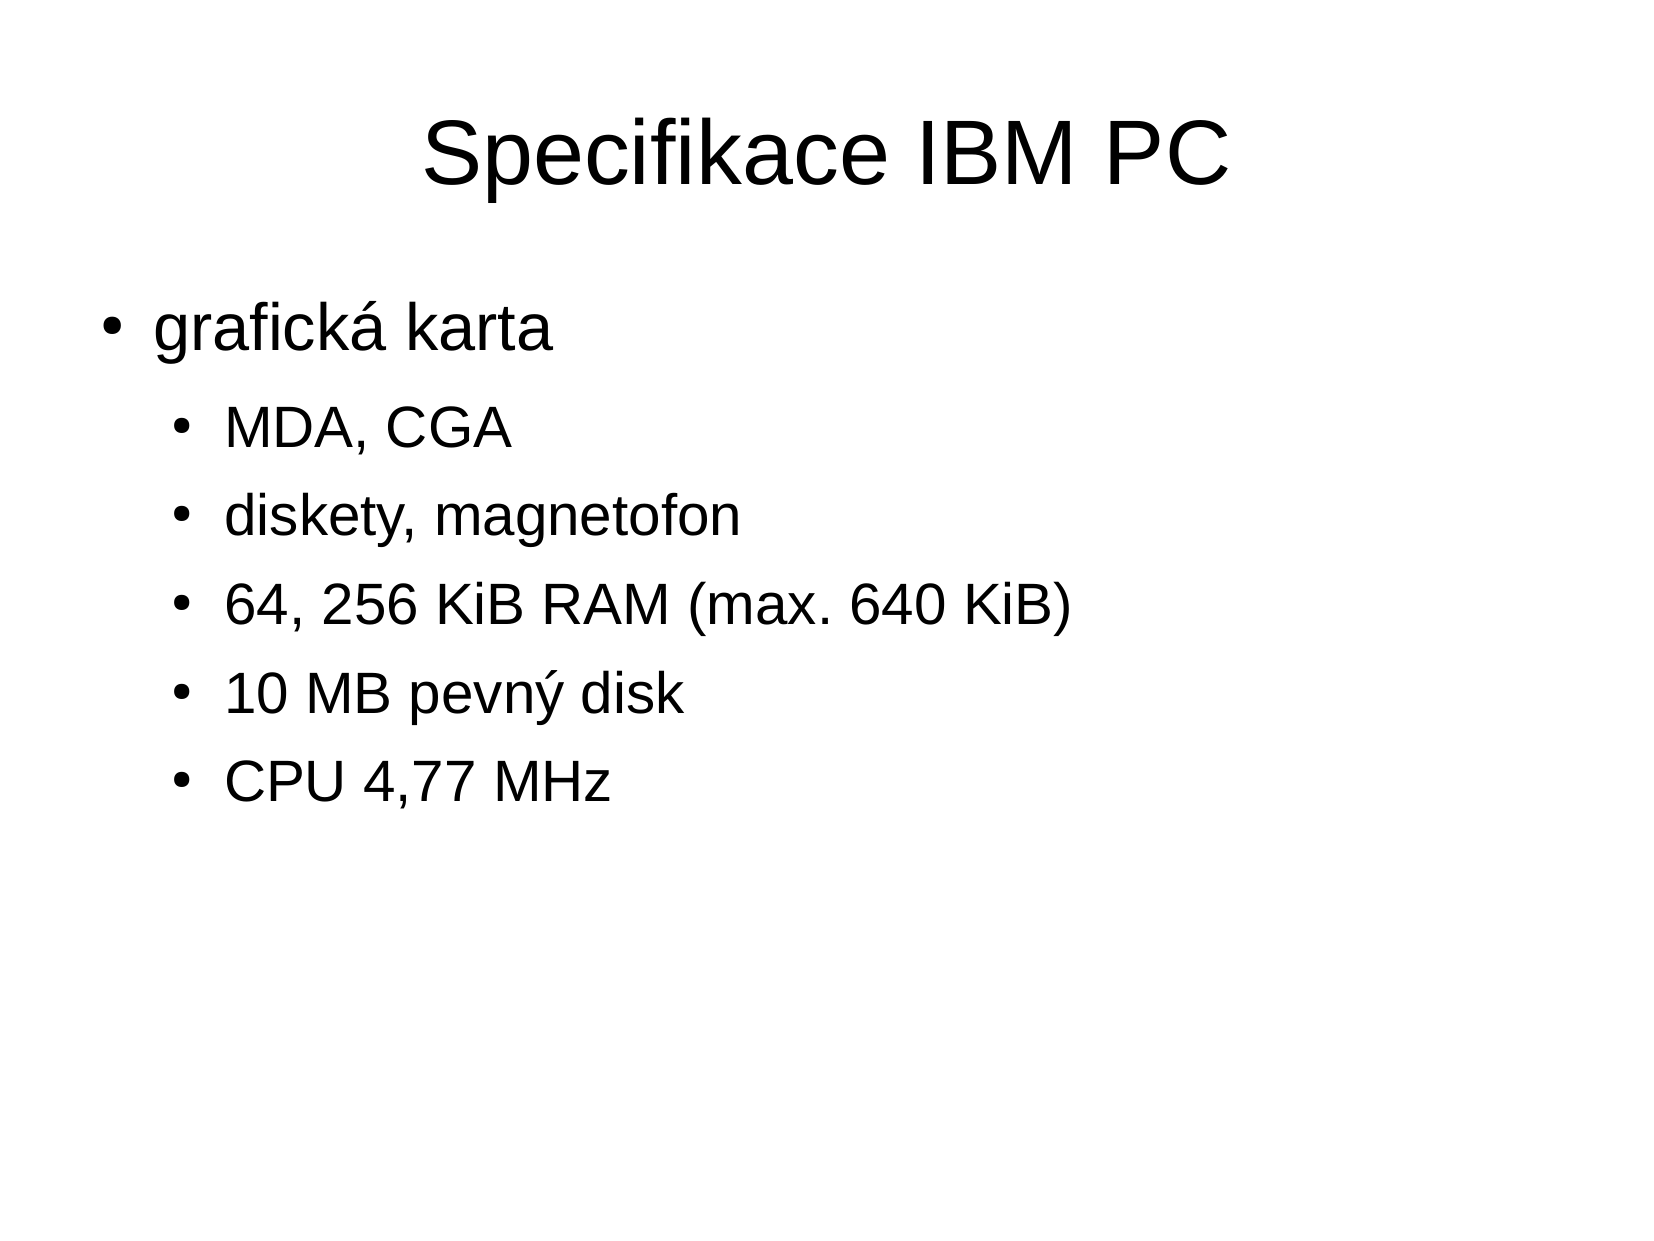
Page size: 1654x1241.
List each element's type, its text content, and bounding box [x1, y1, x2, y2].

title Specifikace IBM PC [82, 49, 1571, 257]
list grafická karta MDA, CGA diskety, magnetofon 64, 256 KiB RAM (max. 640 KiB) 10 MB pevný disk CPU 4,77 MHz [82, 290, 1571, 1109]
